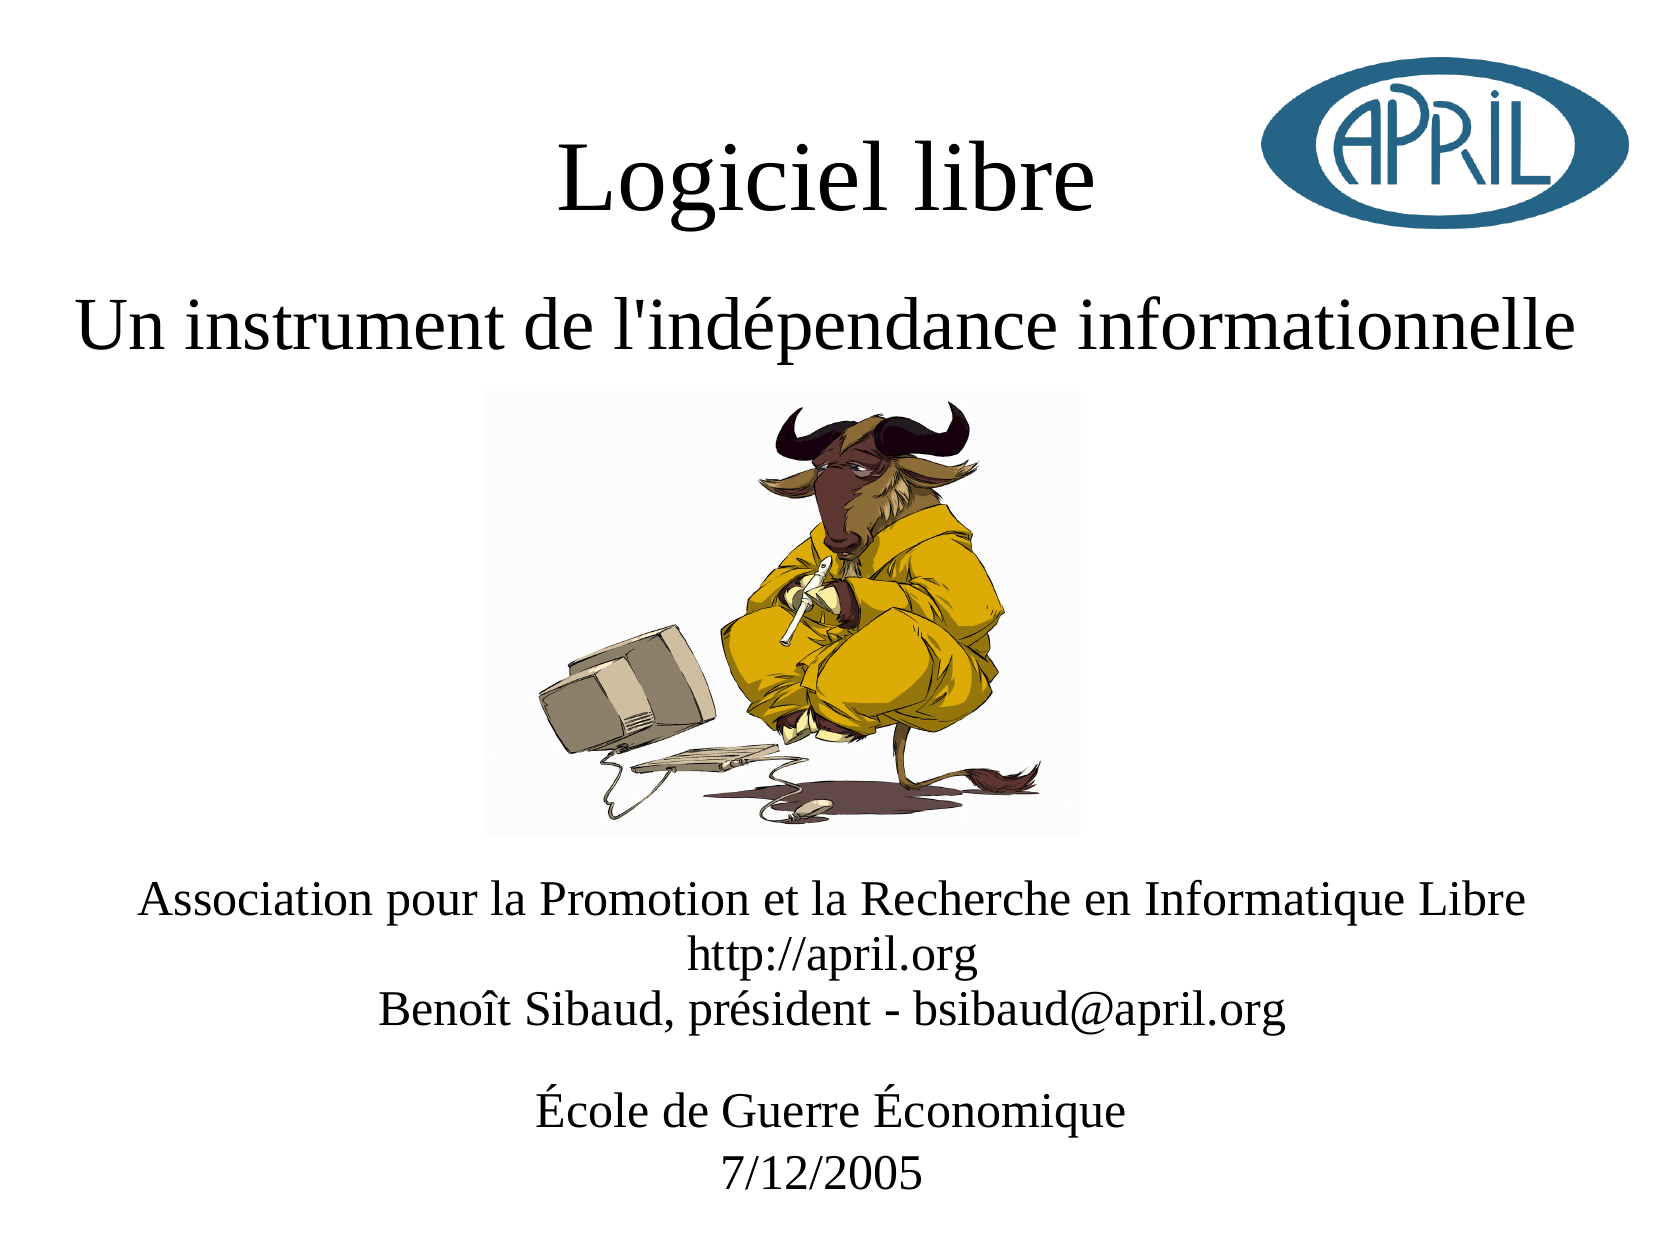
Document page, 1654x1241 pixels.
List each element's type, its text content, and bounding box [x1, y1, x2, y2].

text_box Association pour la Promotion et la Recherche en Informatique Libre http://april.org Benoît Sibaud, président - bsibaud@april.org [102, 870, 1563, 1053]
text_box Un instrument de l'indépendance informationnelle [40, 282, 1612, 374]
picture [482, 390, 1081, 835]
text_box École de Guerre Économique [198, 1082, 1465, 1144]
text_box Logiciel libre [203, 121, 1451, 243]
text_box 7/12/2005 [604, 1144, 1041, 1206]
picture [1261, 57, 1629, 229]
